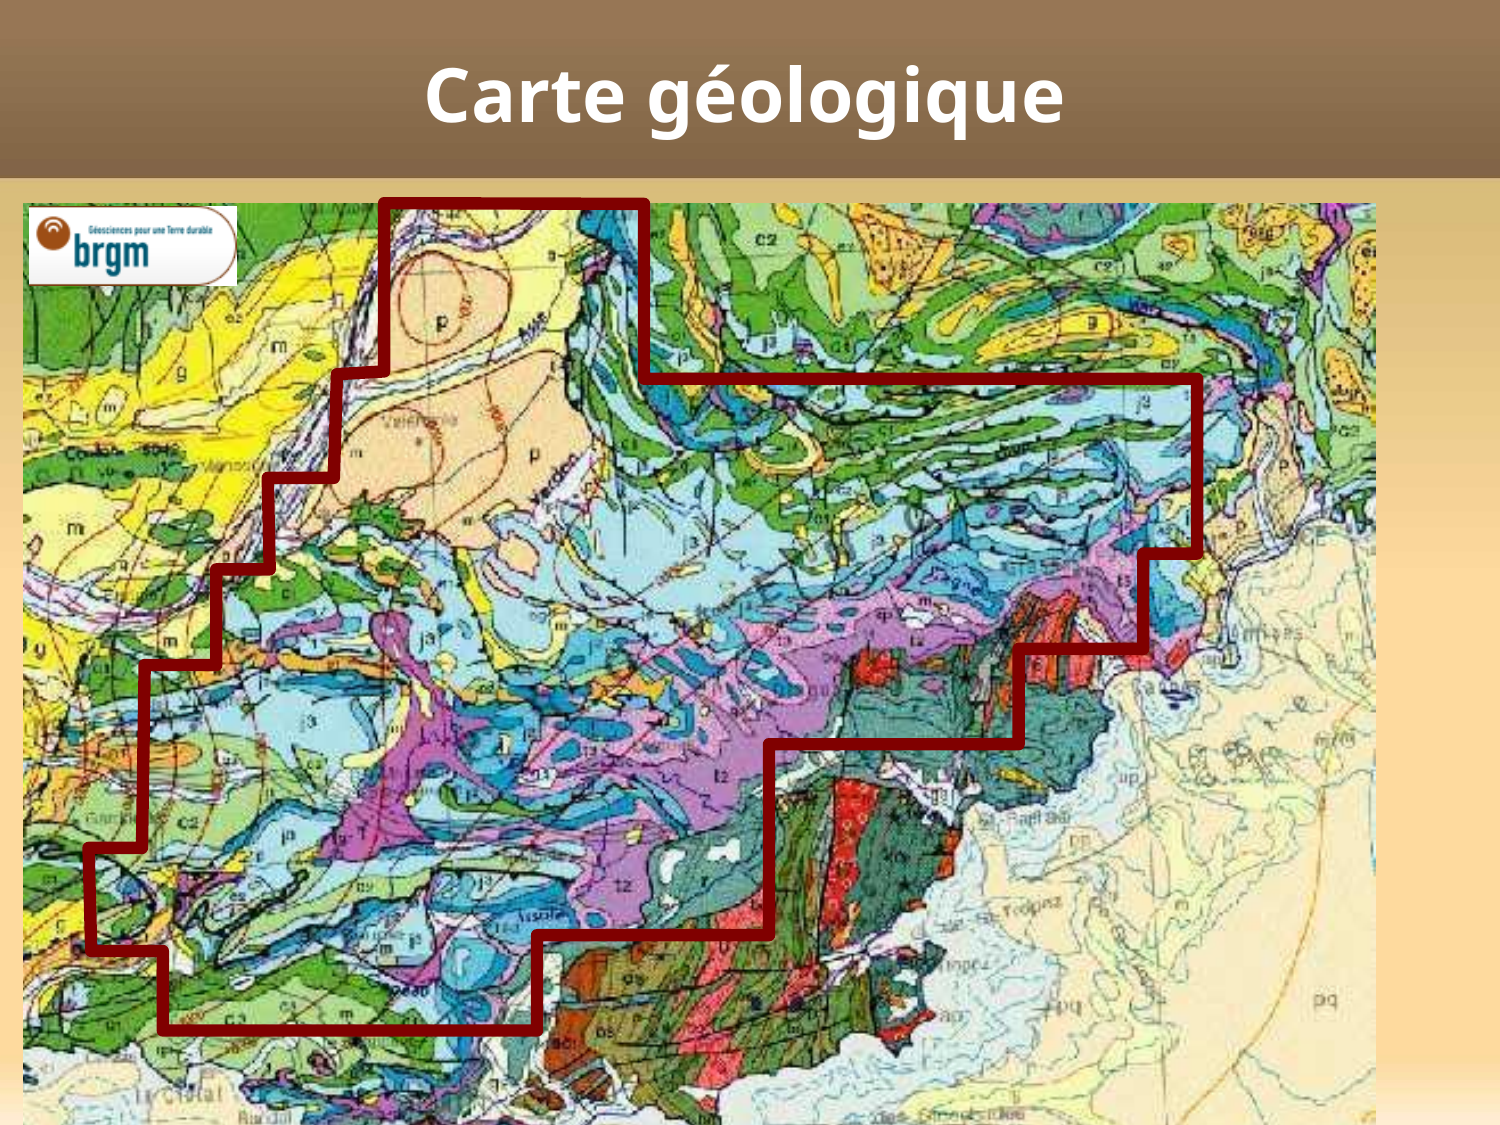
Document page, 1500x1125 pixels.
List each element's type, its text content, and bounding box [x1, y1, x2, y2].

title Carte géologique [69, 0, 1420, 188]
picture [0, 0, 1500, 1125]
